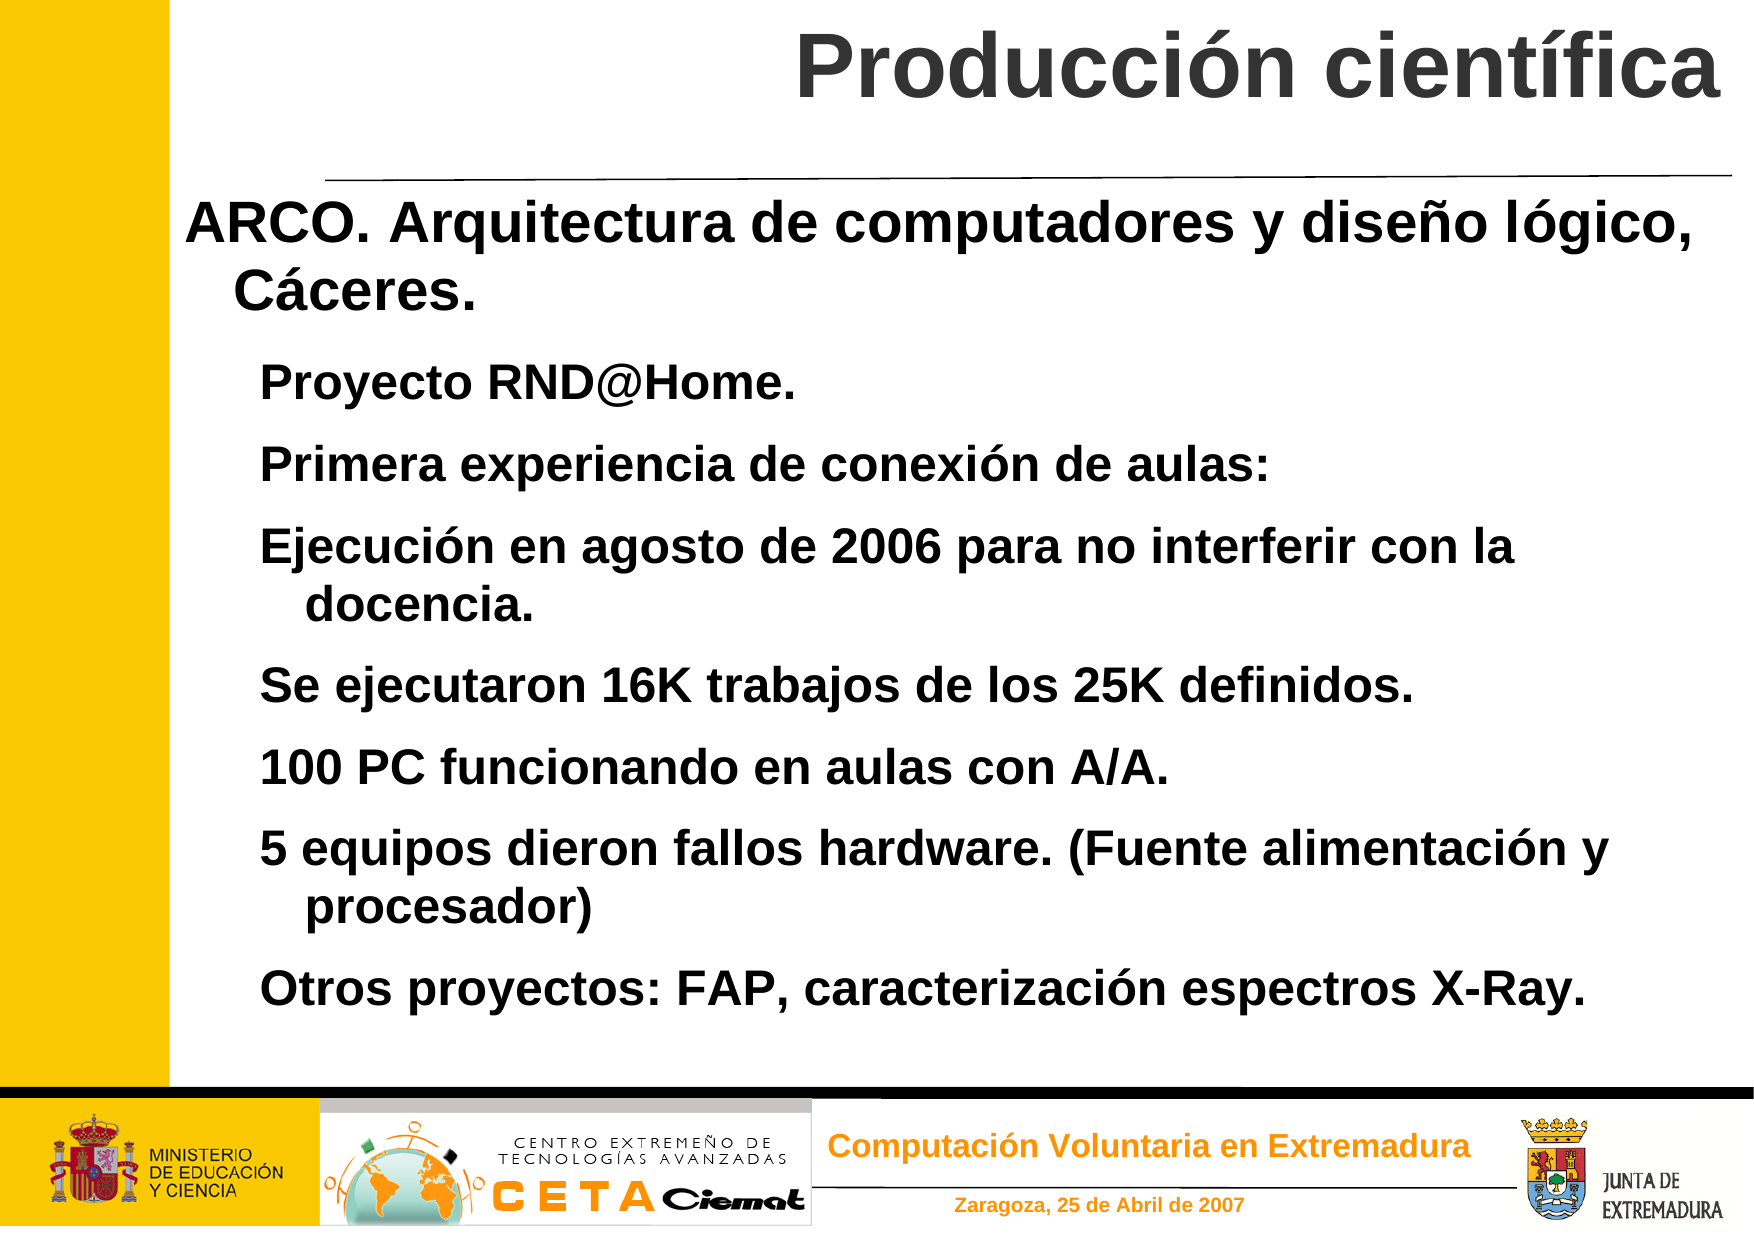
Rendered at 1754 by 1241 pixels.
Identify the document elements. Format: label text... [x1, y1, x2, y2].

list ARCO. Arquitectura de computadores y diseño lógico, Cáceres. Proyecto RND@Home. Primera experiencia de conexión de aulas: Ejecución en agosto de 2006 para no interferir con la docencia. Se ejecutaron 16K trabajos de los 25K definidos. 100 PC funcionando en aulas con A/A. 5 equipos dieron fallos hardware. (Fuente alimentación y procesador) Otros proyectos: FAP, caracterización espectros X-Ray. [167, 187, 1725, 1090]
picture [1517, 1109, 1732, 1227]
picture [0, 1098, 812, 1226]
title Producción científica [146, 6, 1722, 121]
